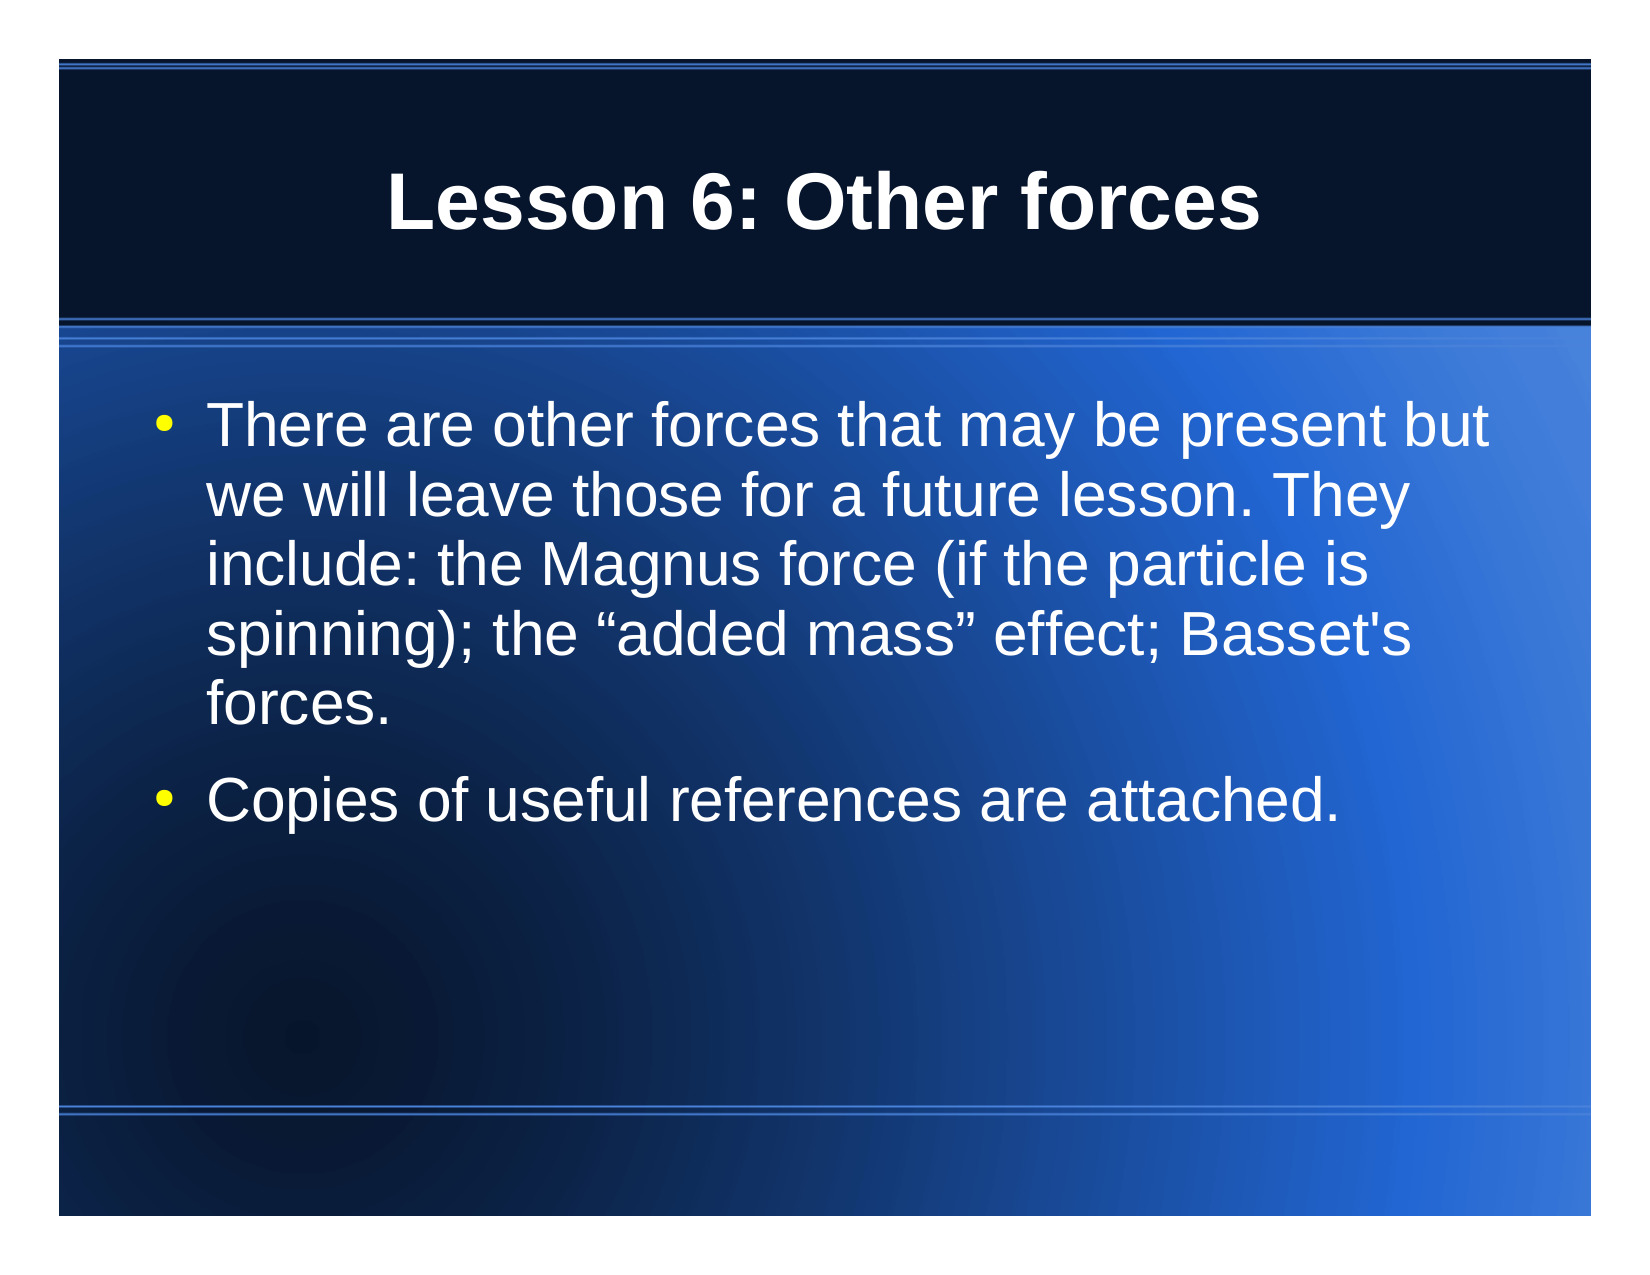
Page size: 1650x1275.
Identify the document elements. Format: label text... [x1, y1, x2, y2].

list There are other forces that may be present but we will leave those for a future lesson. They include: the Magnus force (if the particle is spinning); the “added mass” effect; Basset's forces. Copies of useful references are attached. [135, 390, 1515, 1154]
title Lesson 6: Other forces [135, 105, 1515, 299]
picture [59, 59, 1591, 1216]
